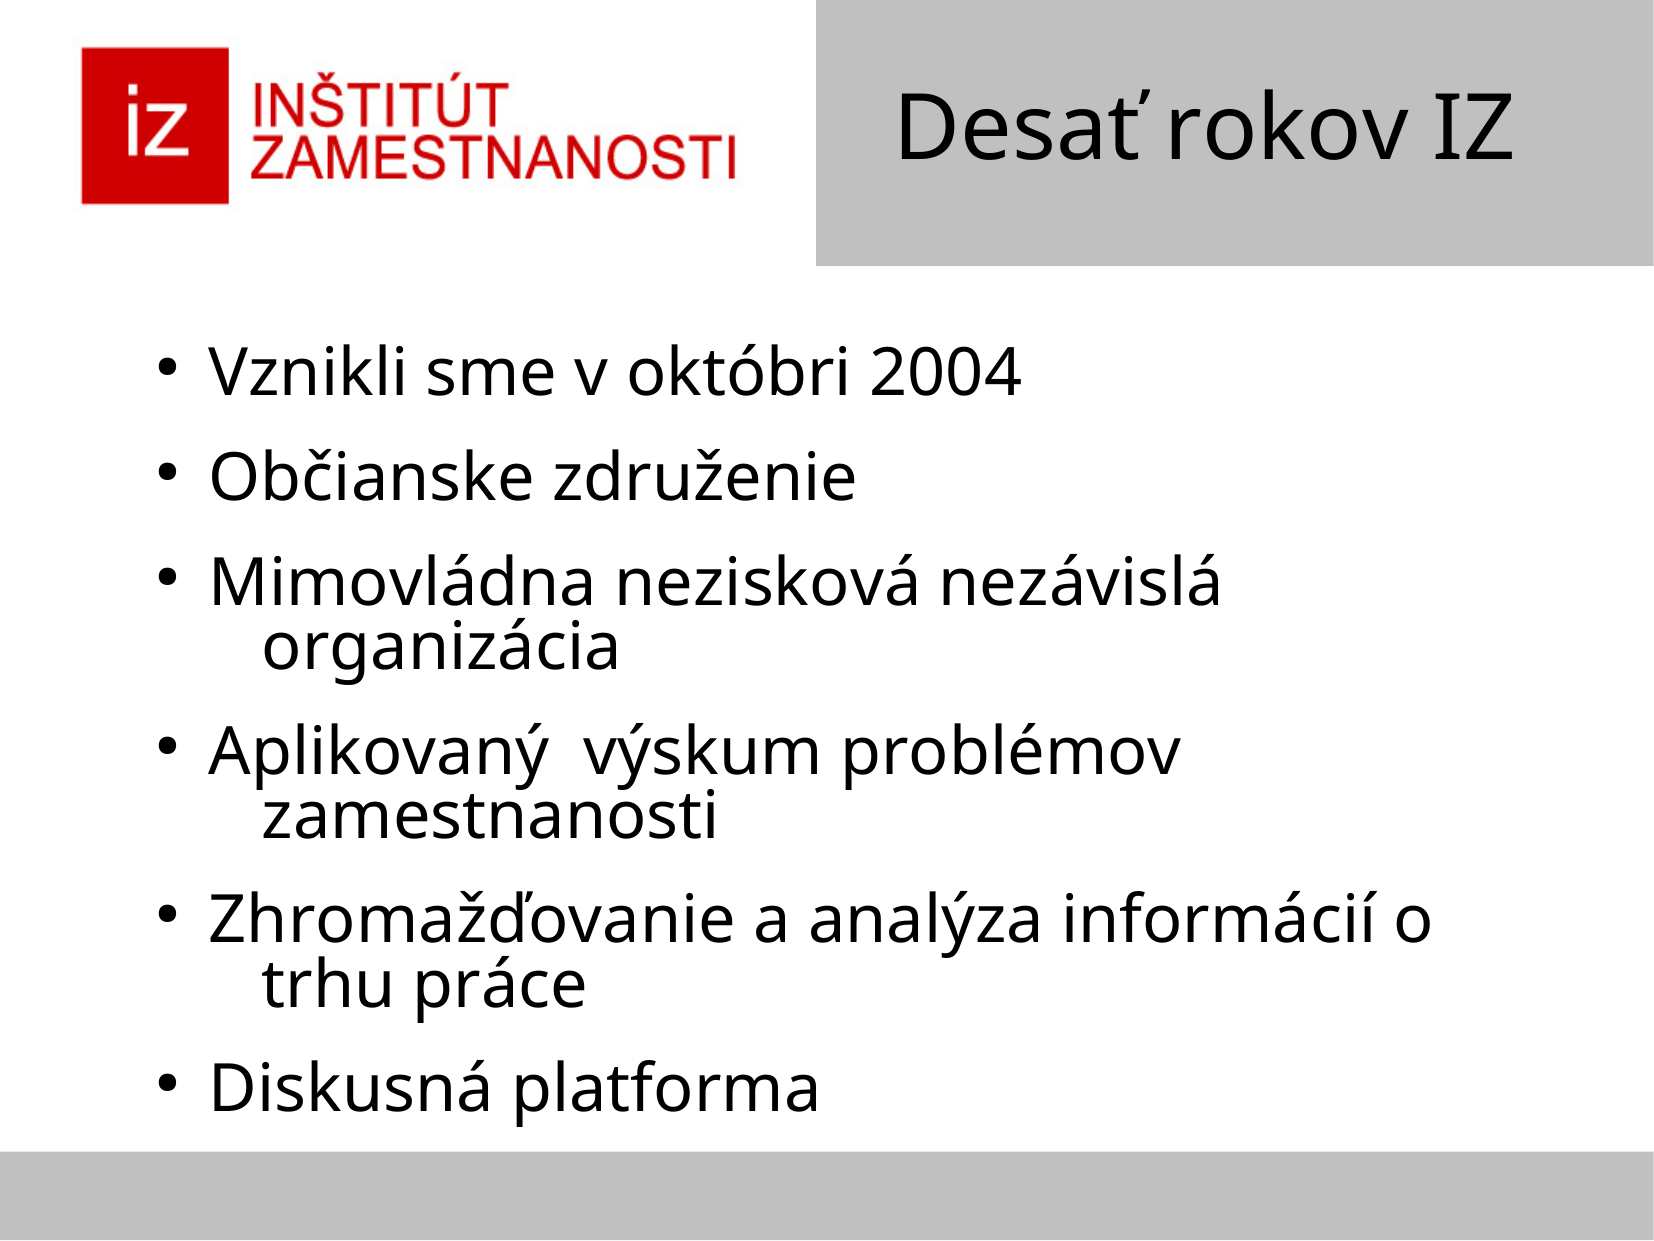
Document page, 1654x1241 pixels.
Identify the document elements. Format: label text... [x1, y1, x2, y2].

list Vznikli sme v októbri 2004 Občianske združenie Mimovládna nezisková nezávislá organizácia Aplikovaný výskum problémov zamestnanosti Zhromažďovanie a analýza informácií o trhu práce Diskusná platforma [121, 344, 1533, 1126]
picture [0, 0, 816, 334]
title Desať rokov IZ [816, 29, 1619, 237]
